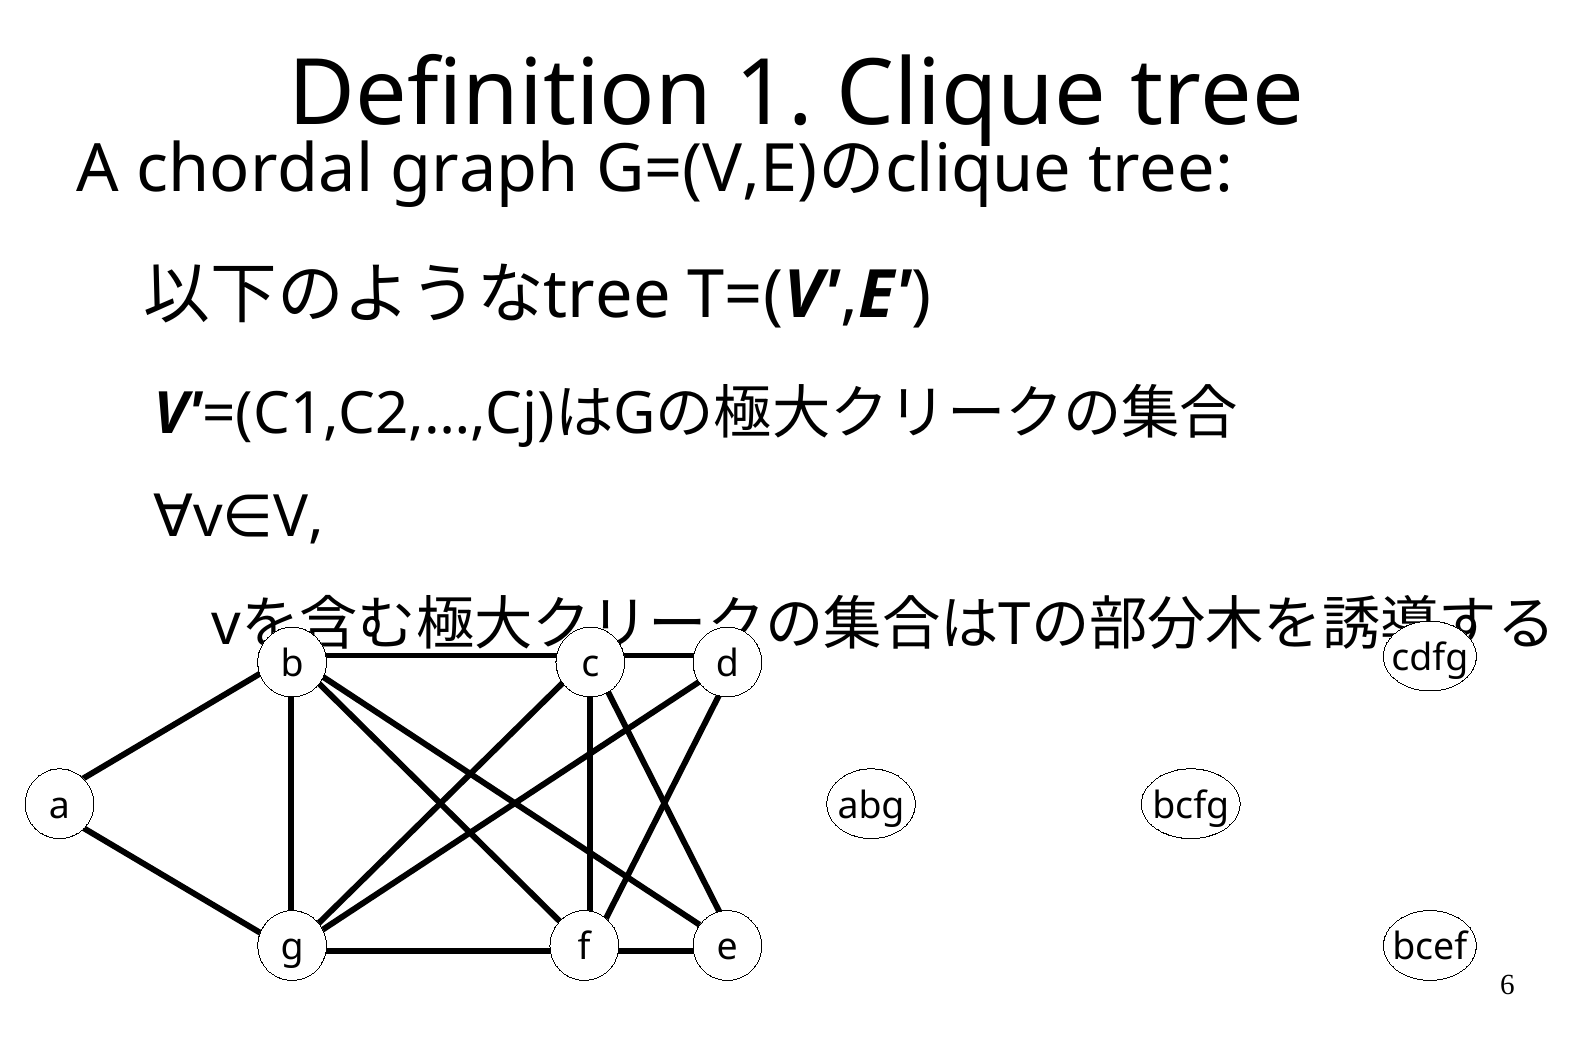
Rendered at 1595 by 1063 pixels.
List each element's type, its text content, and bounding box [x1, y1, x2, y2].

text_box d [693, 627, 762, 697]
title Definition 1. Clique tree [79, 0, 1515, 178]
list A chordal graph G=(V,E)のclique tree: 以下のようなtree T=(V',E') V'=(C1,C2,…,Cj)はGの極大クリークの集合 ∀v∈V, vを含む極大クリークの集合はTの部分木を誘導する [59, 113, 1565, 552]
text_box cdfg [1383, 621, 1477, 691]
text_box e [693, 910, 762, 981]
text_box b [257, 627, 327, 697]
text_box bcef [1383, 910, 1477, 981]
text_box a [25, 768, 94, 839]
text_box abg [826, 768, 916, 839]
text_box c [555, 627, 625, 697]
text_box f [549, 910, 619, 981]
text_box bcfg [1141, 768, 1241, 839]
text_box g [257, 910, 327, 981]
